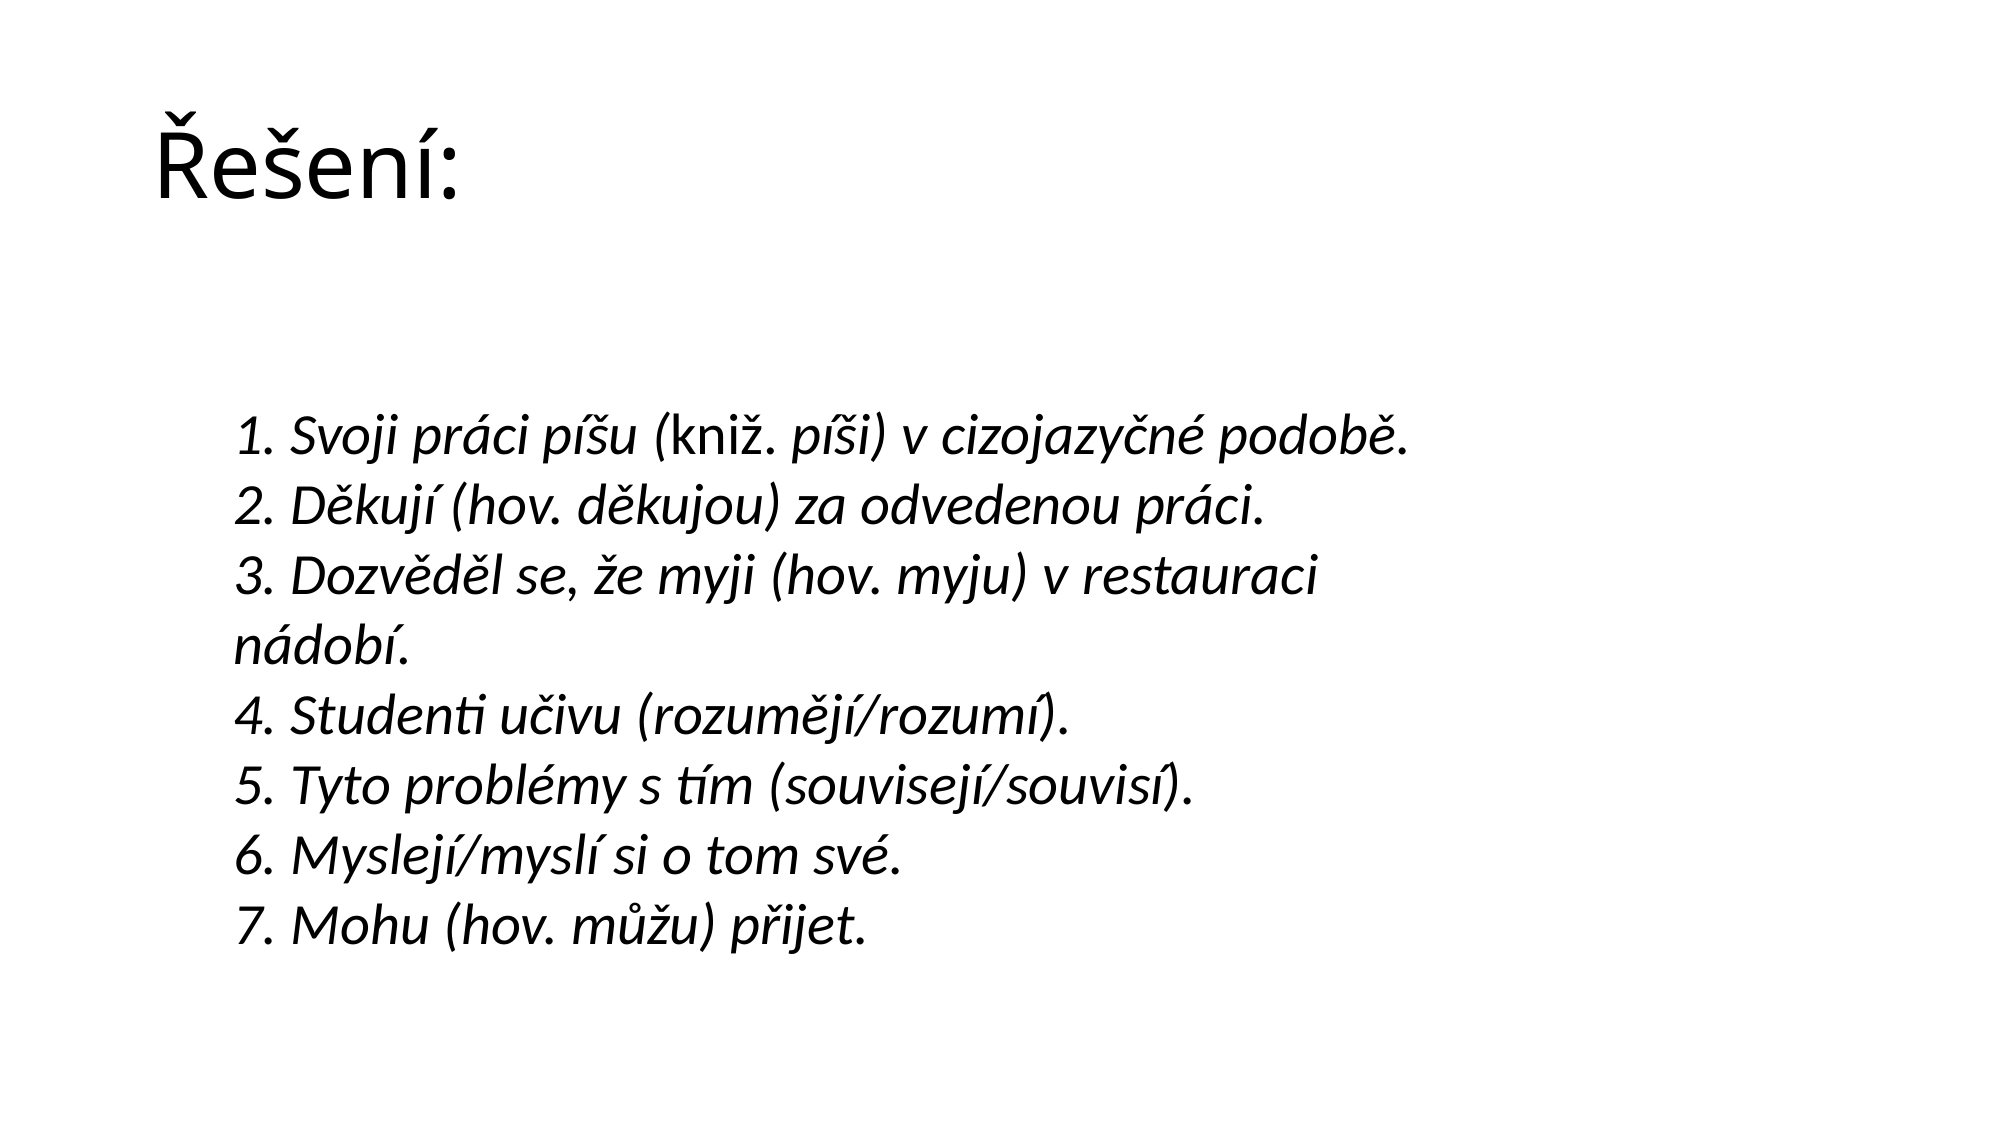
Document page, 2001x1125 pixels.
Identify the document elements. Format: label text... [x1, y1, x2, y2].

text_box 1. Svoji práci píšu (kniž. píši) v cizojazyčné podobě. 2. Děkují (hov. děkujou) za odvedenou práci. 3. Dozvěděl se, že myji (hov. myju) v restauraci nádobí. 4. Studenti učivu (rozumějí/rozumí). 5. Tyto problémy s tím (souvisejí/souvisí). 6. Myslejí/myslí si o tom své. 7. Mohu (hov. můžu) přijet. [218, 389, 1498, 964]
title Řešení: [137, 59, 1863, 278]
